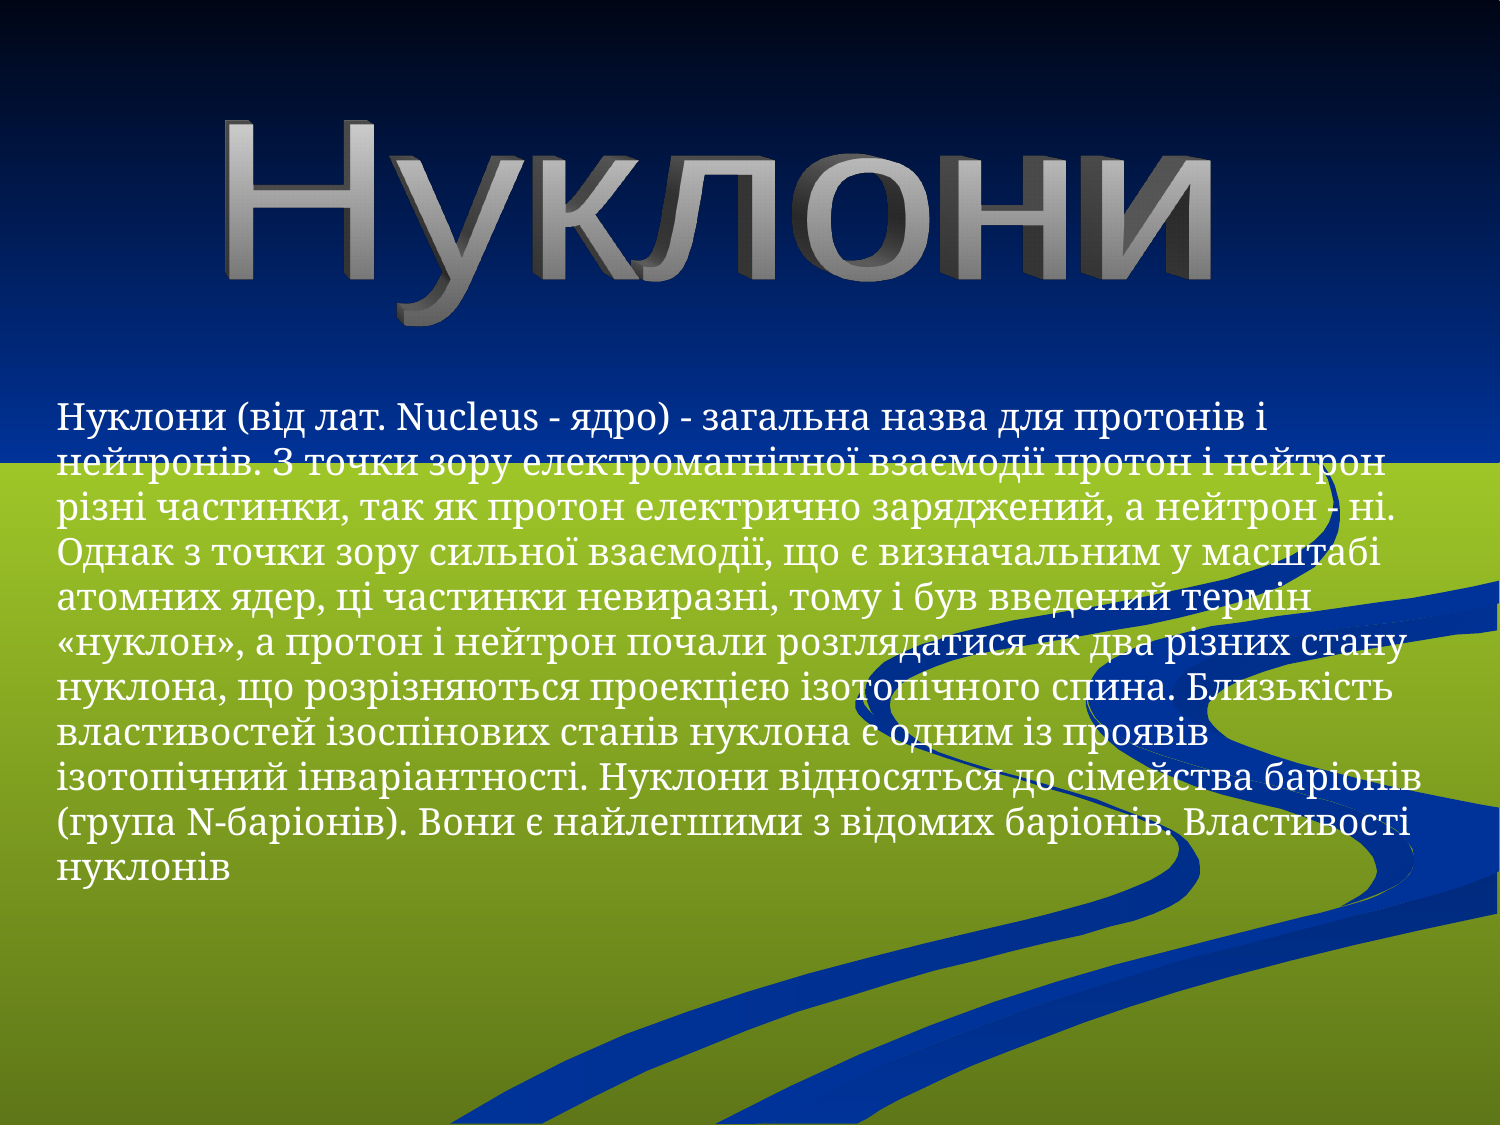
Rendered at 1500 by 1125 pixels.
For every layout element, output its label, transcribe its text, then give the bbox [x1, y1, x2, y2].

text_box Нуклони (від лат. Nucleus - ядро) - загальна назва для протонів і нейтронів. З точки зору електромагнітної взаємодії протон і нейтрон різні частинки, так як протон електрично заряджений, а нейтрон - ні. Однак з точки зору сильної взаємодії, що є визначальним у масштабі атомних ядер, ці частинки невиразні, тому і був введений термін «нуклон», а протон і нейтрон почали розглядатися як два різних стану нуклона, що розрізняються проекцією ізотопічного спина. Близькість властивостей ізоспінових станів нуклона є одним із проявів ізотопічний інваріантності. Нуклони відносяться до сімейства баріонів (група N-баріонів). Вони є найлегшими з відомих баріонів. Властивості нуклонів [41, 385, 1457, 895]
